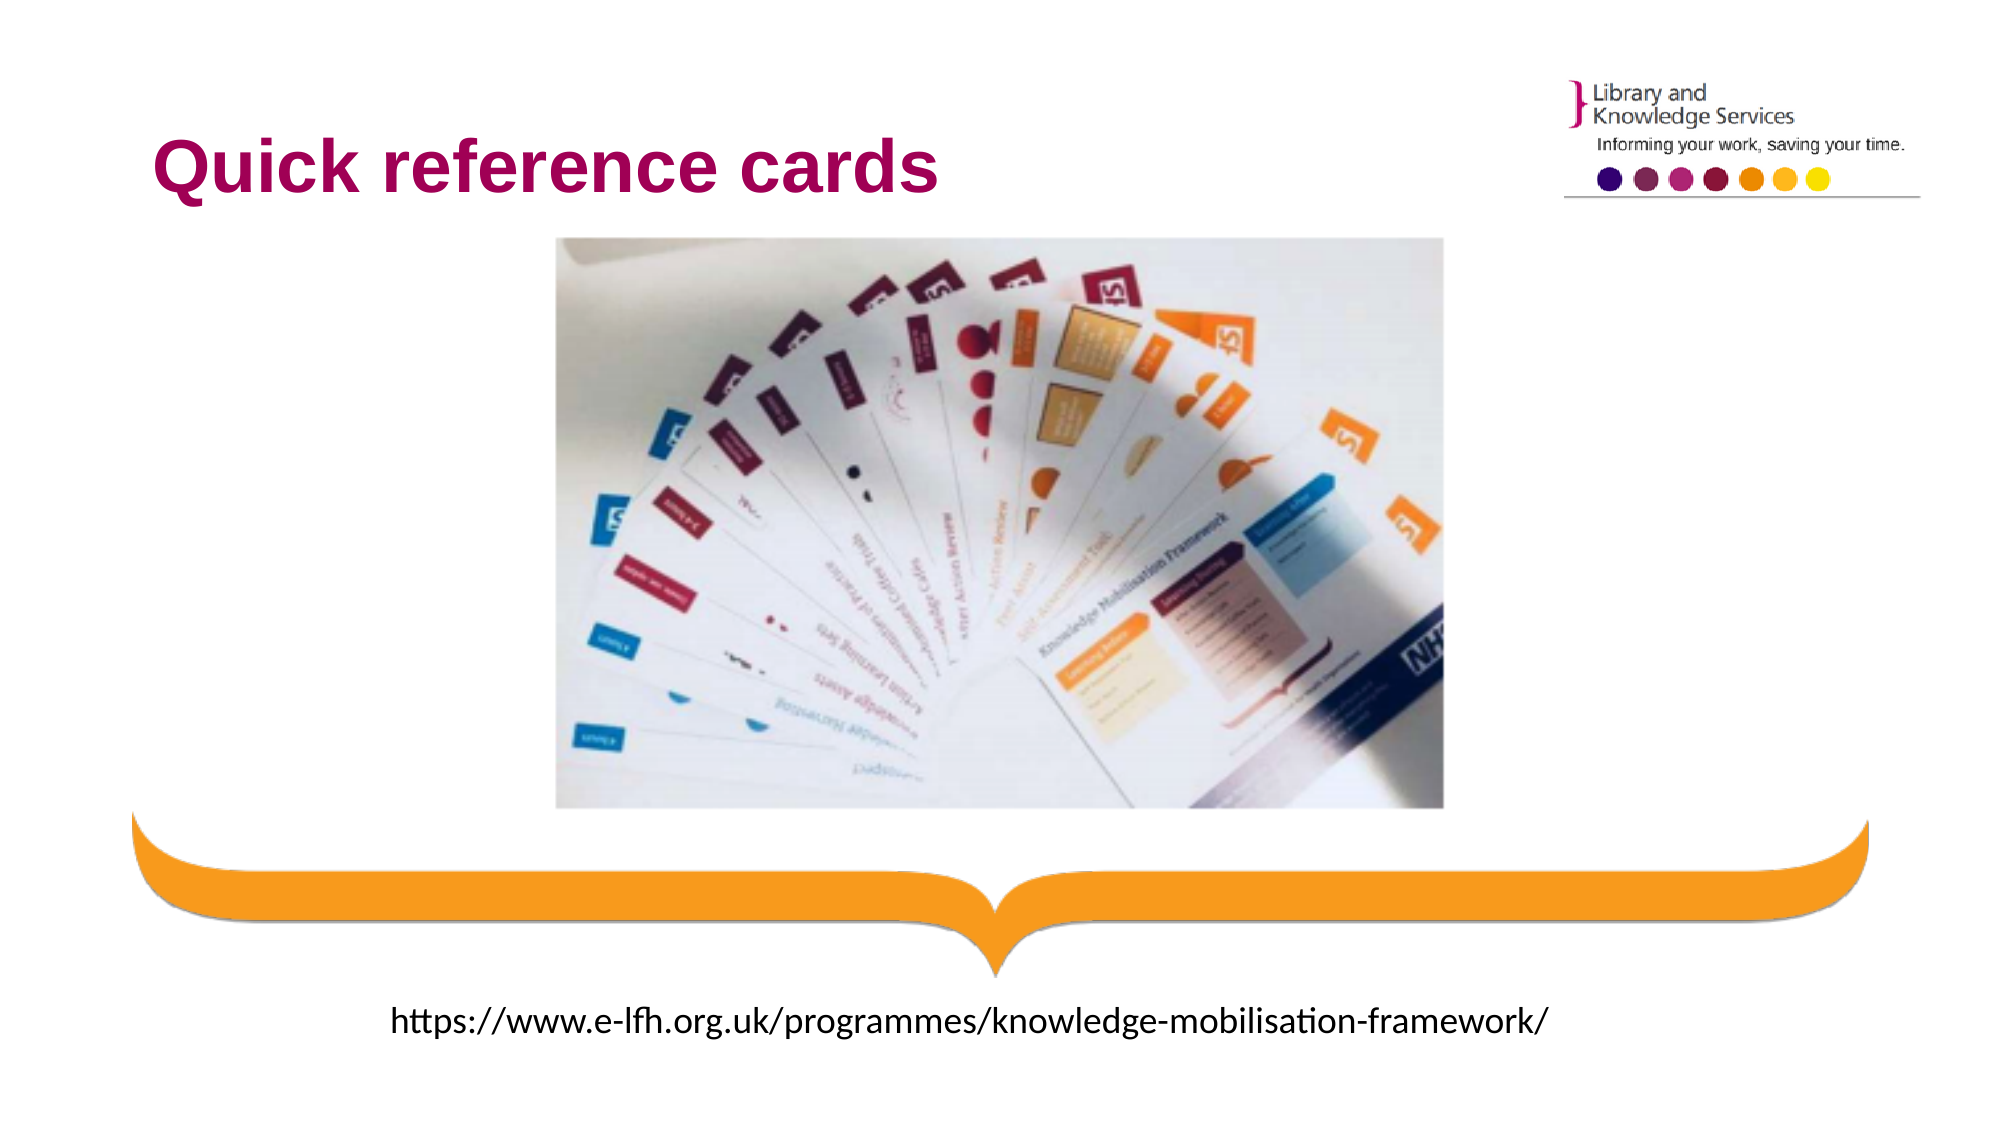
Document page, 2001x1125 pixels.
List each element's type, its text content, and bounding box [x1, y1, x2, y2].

picture [132, 236, 1868, 974]
text_box https://www.e-lfh.org.uk/programmes/knowledge-mobilisation-framework/ [375, 988, 1868, 1049]
picture [1564, 76, 1923, 196]
title Quick reference cards [137, 59, 1863, 278]
